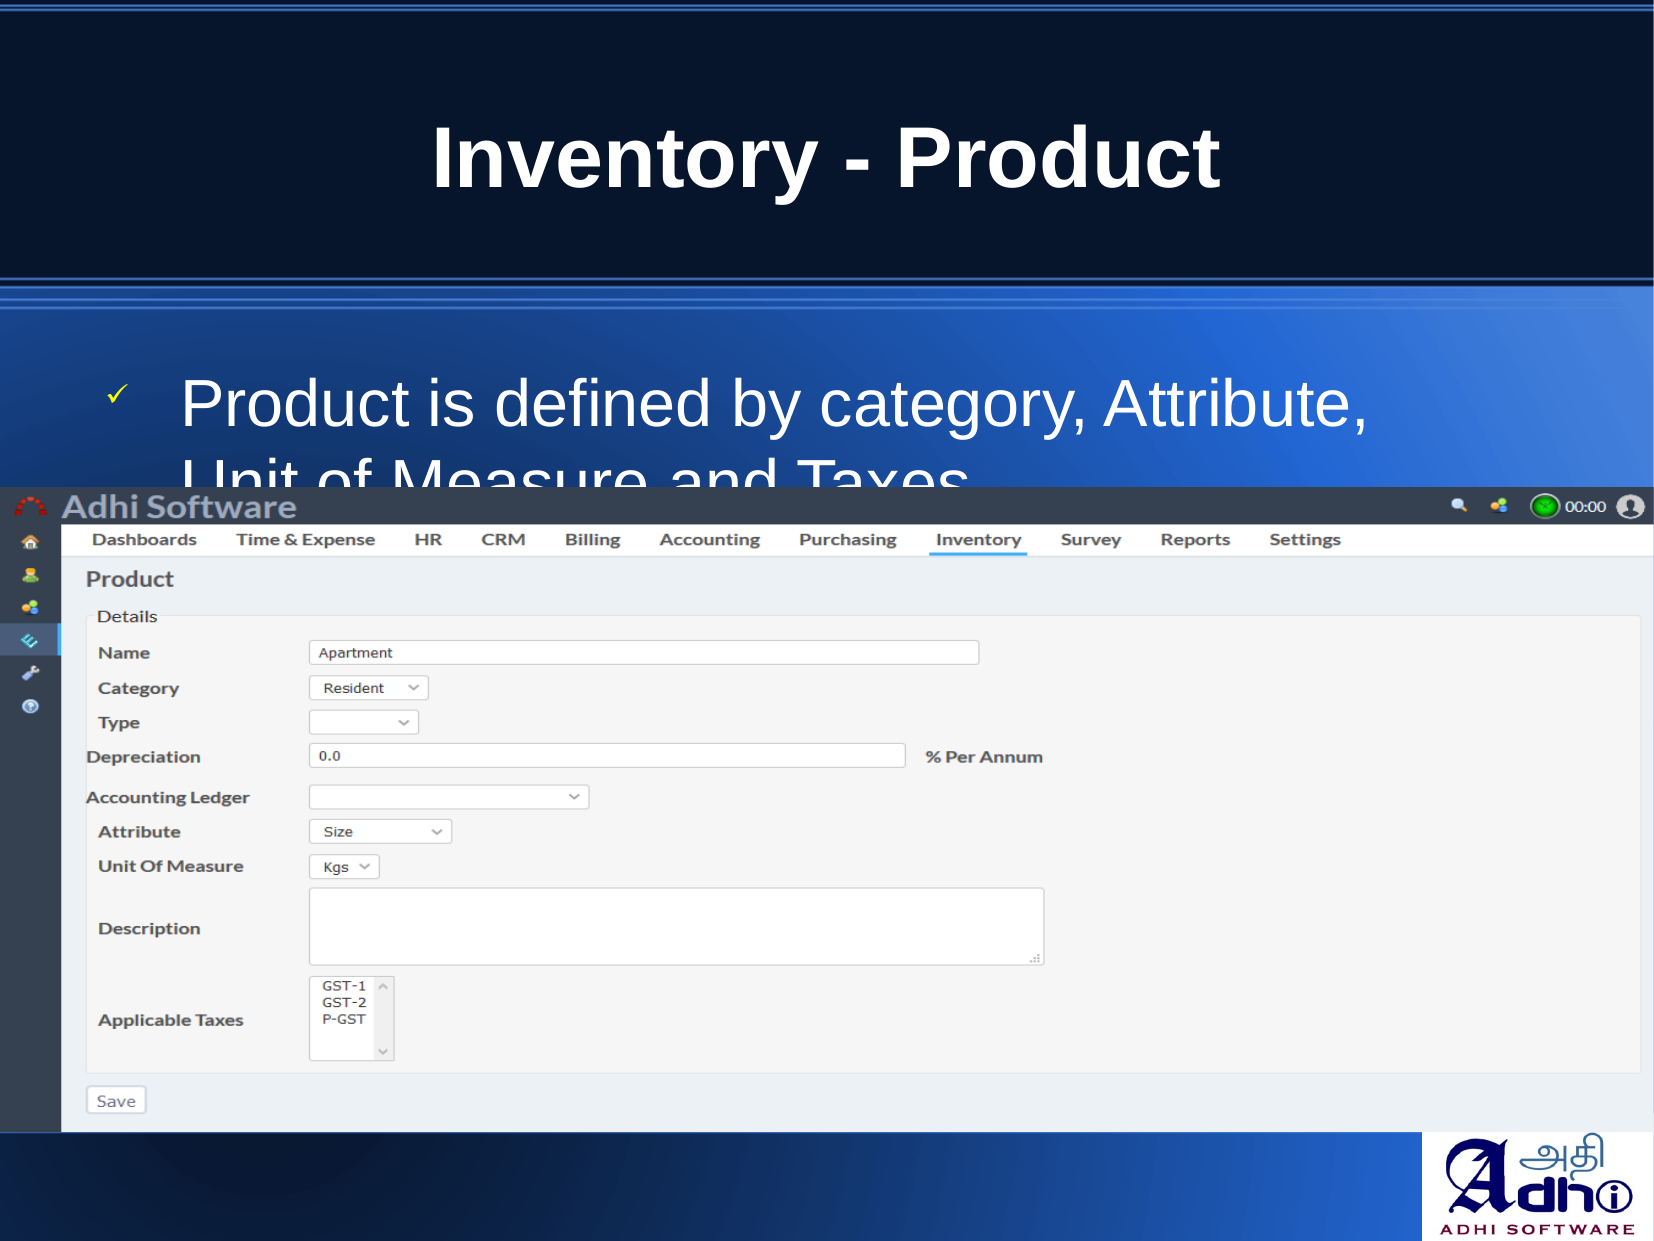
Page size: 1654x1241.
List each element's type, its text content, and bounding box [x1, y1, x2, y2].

text_box Product is defined by category, Attribute, Unit of Measure and Taxes. [105, 360, 1495, 487]
title Inventory - Product [82, 49, 1571, 257]
picture [0, 0, 1654, 1241]
